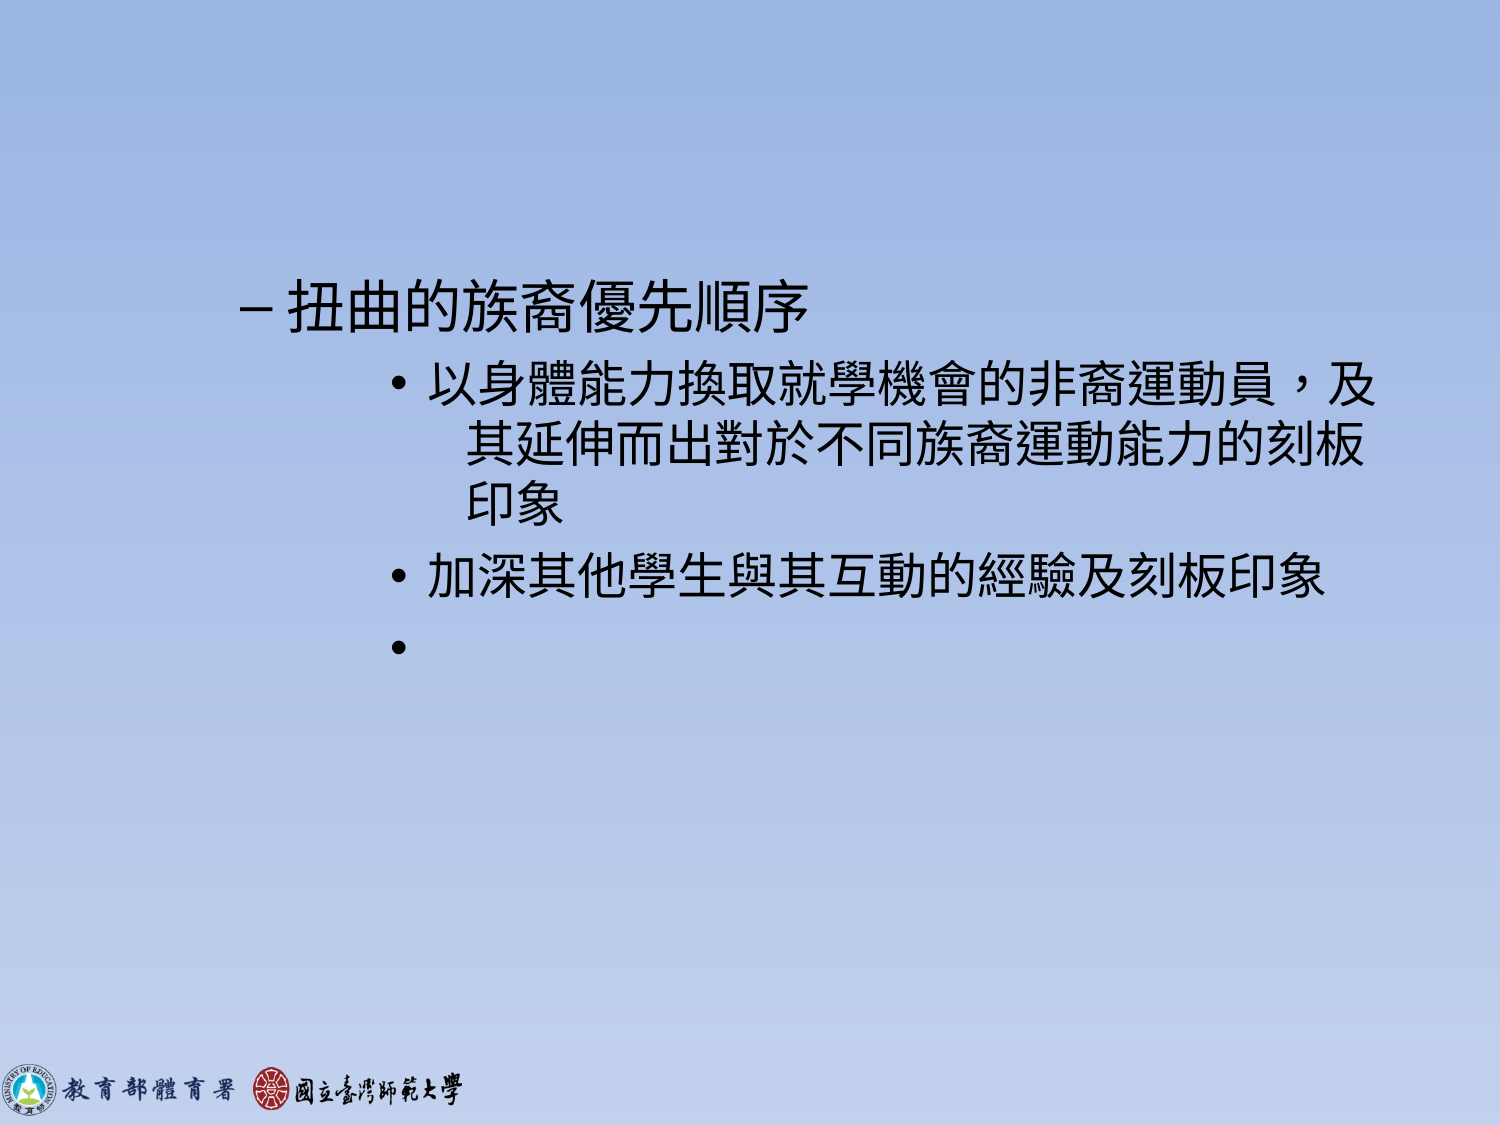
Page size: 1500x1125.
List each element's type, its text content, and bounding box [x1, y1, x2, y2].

list 扭曲的族裔優先順序 以身體能力換取就學機會的非裔運動員，及其延伸而出對於不同族裔運動能力的刻板印象 加深其他學生與其互動的經驗及刻板印象 [75, 262, 1426, 1005]
